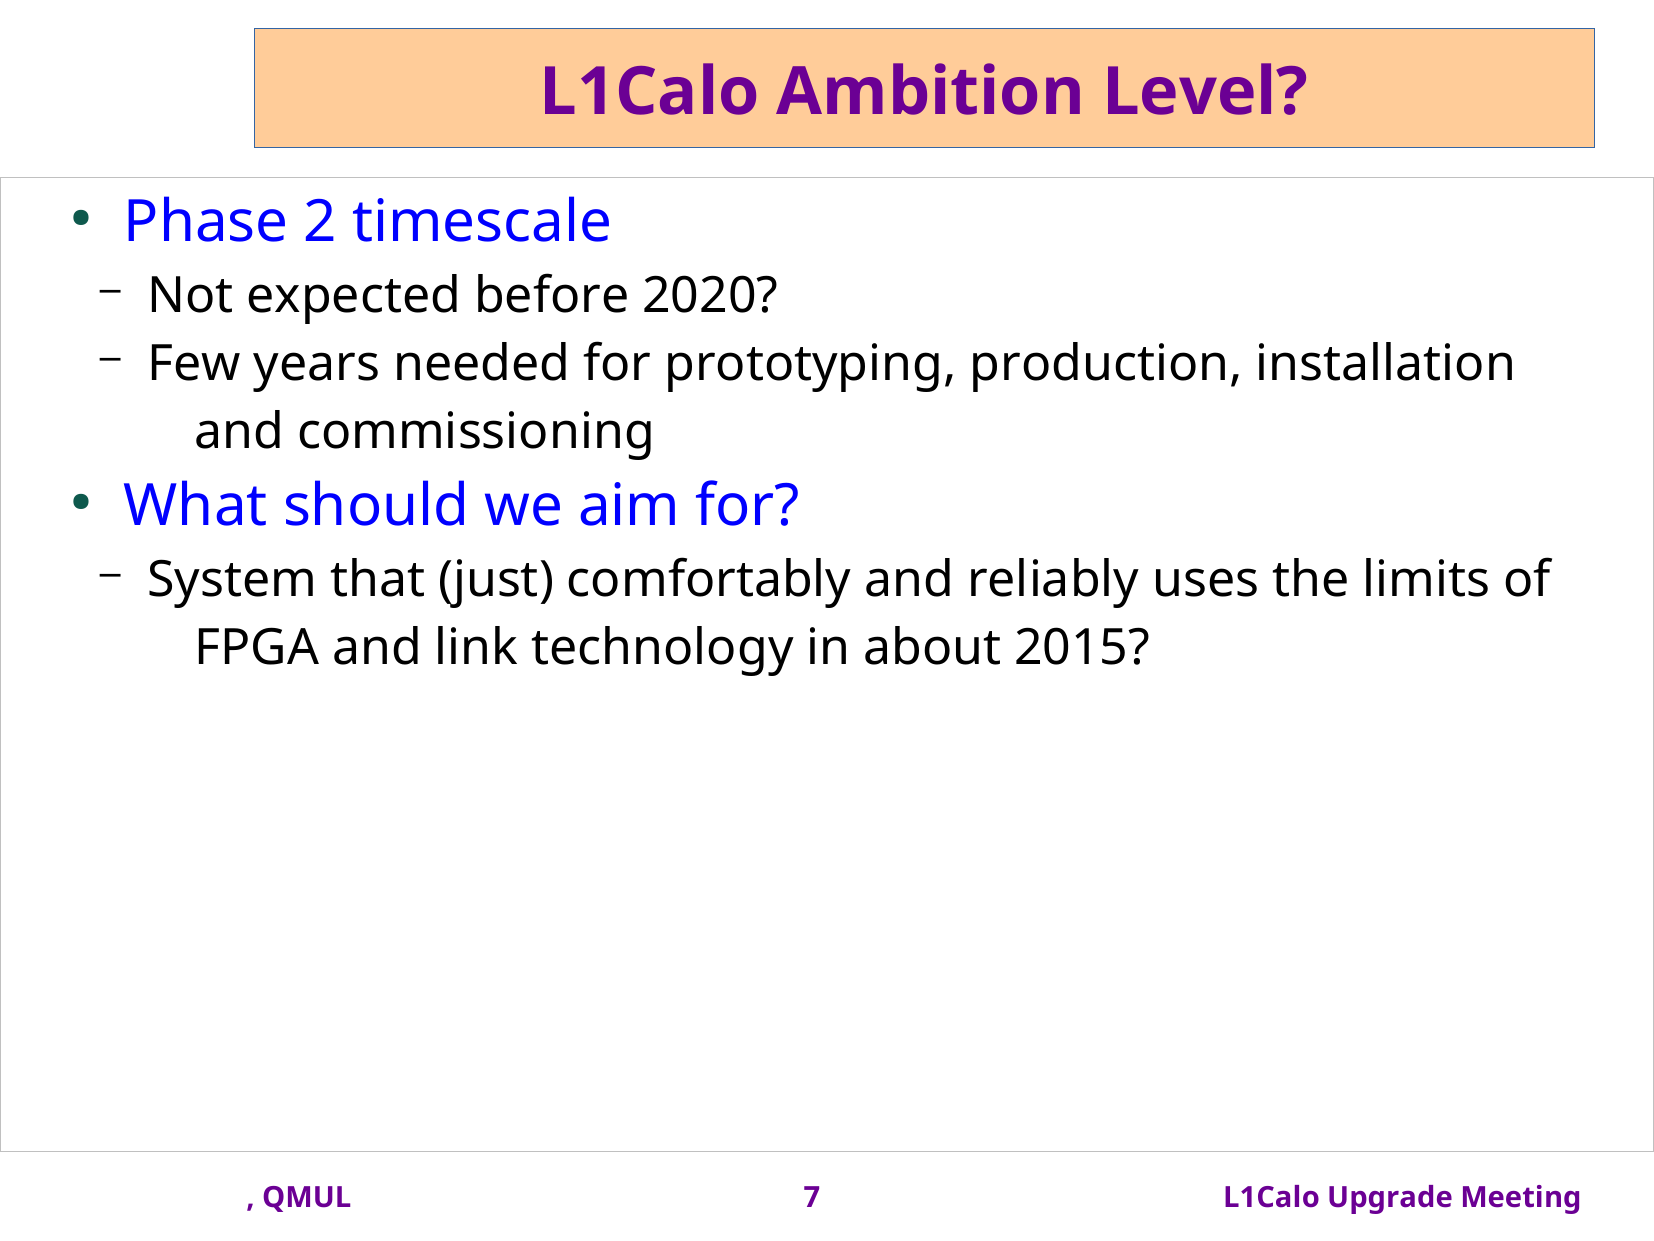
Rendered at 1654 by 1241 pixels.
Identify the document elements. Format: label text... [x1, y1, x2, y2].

title L1Calo Ambition Level? [254, 28, 1595, 148]
list Phase 2 timescale Not expected before 2020? Few years needed for prototyping, production, installation and commissioning What should we aim for? System that (just) comfortably and reliably uses the limits of FPGA and link technology in about 2015? [52, 179, 1598, 1152]
